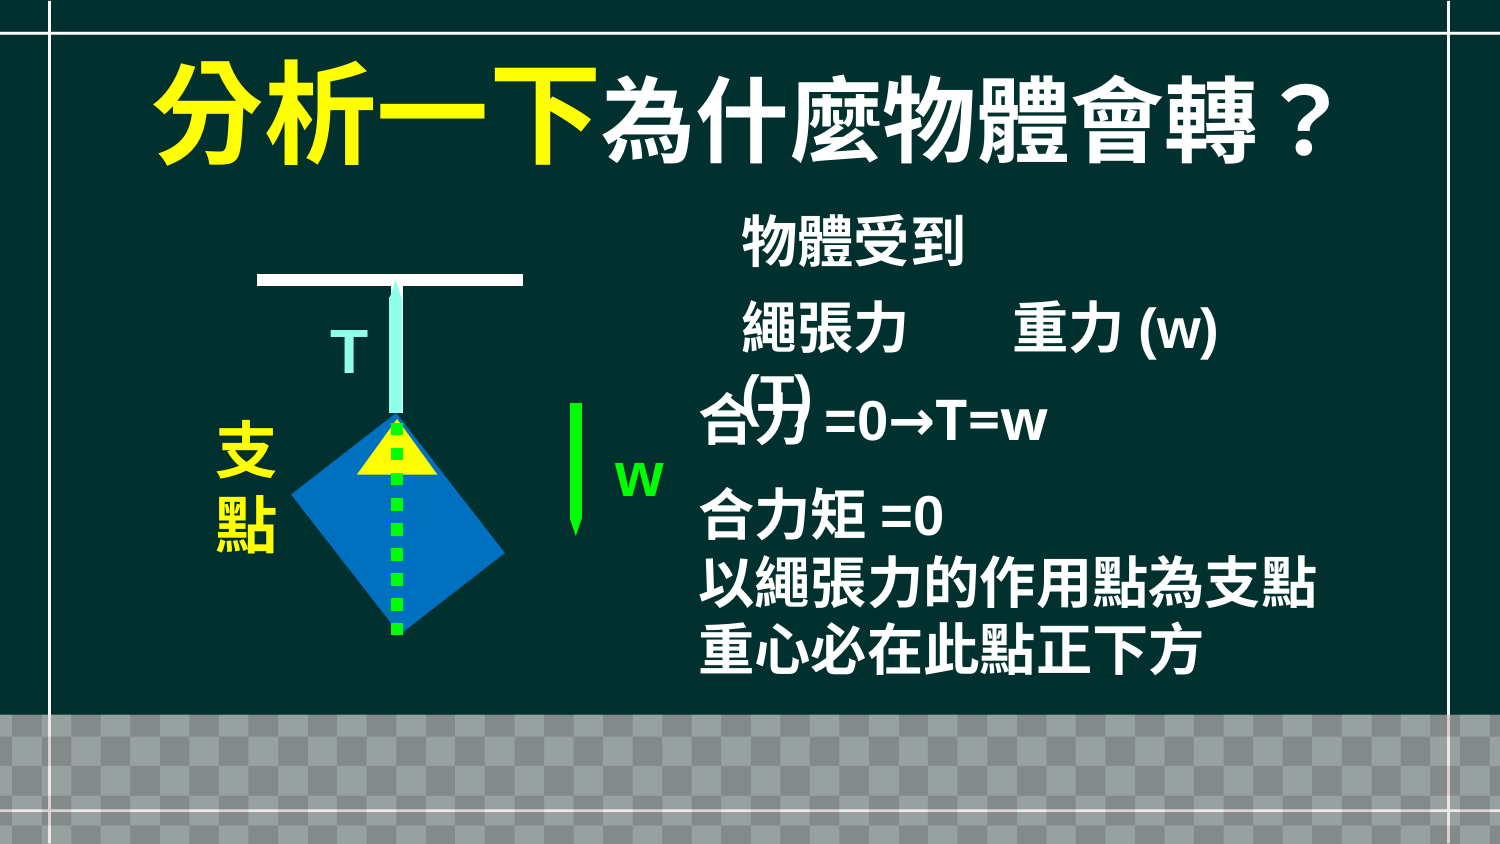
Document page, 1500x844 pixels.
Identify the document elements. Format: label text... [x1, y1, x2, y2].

text_box T [316, 303, 408, 393]
text_box 重力(w) [1001, 285, 1317, 367]
text_box 支點 [200, 403, 354, 568]
text_box 分析一下為什麼物體會轉？ [106, 35, 1397, 185]
text_box w [601, 426, 693, 516]
text_box 物體受到 [726, 199, 1324, 282]
text_box [348, 413, 505, 633]
text_box 合力=0→T=w [683, 376, 1150, 459]
text_box 合力矩=0 以繩張力的作用點為支點 重心必在此點正下方 [683, 472, 1451, 690]
text_box 繩張力(T) [726, 285, 1001, 376]
